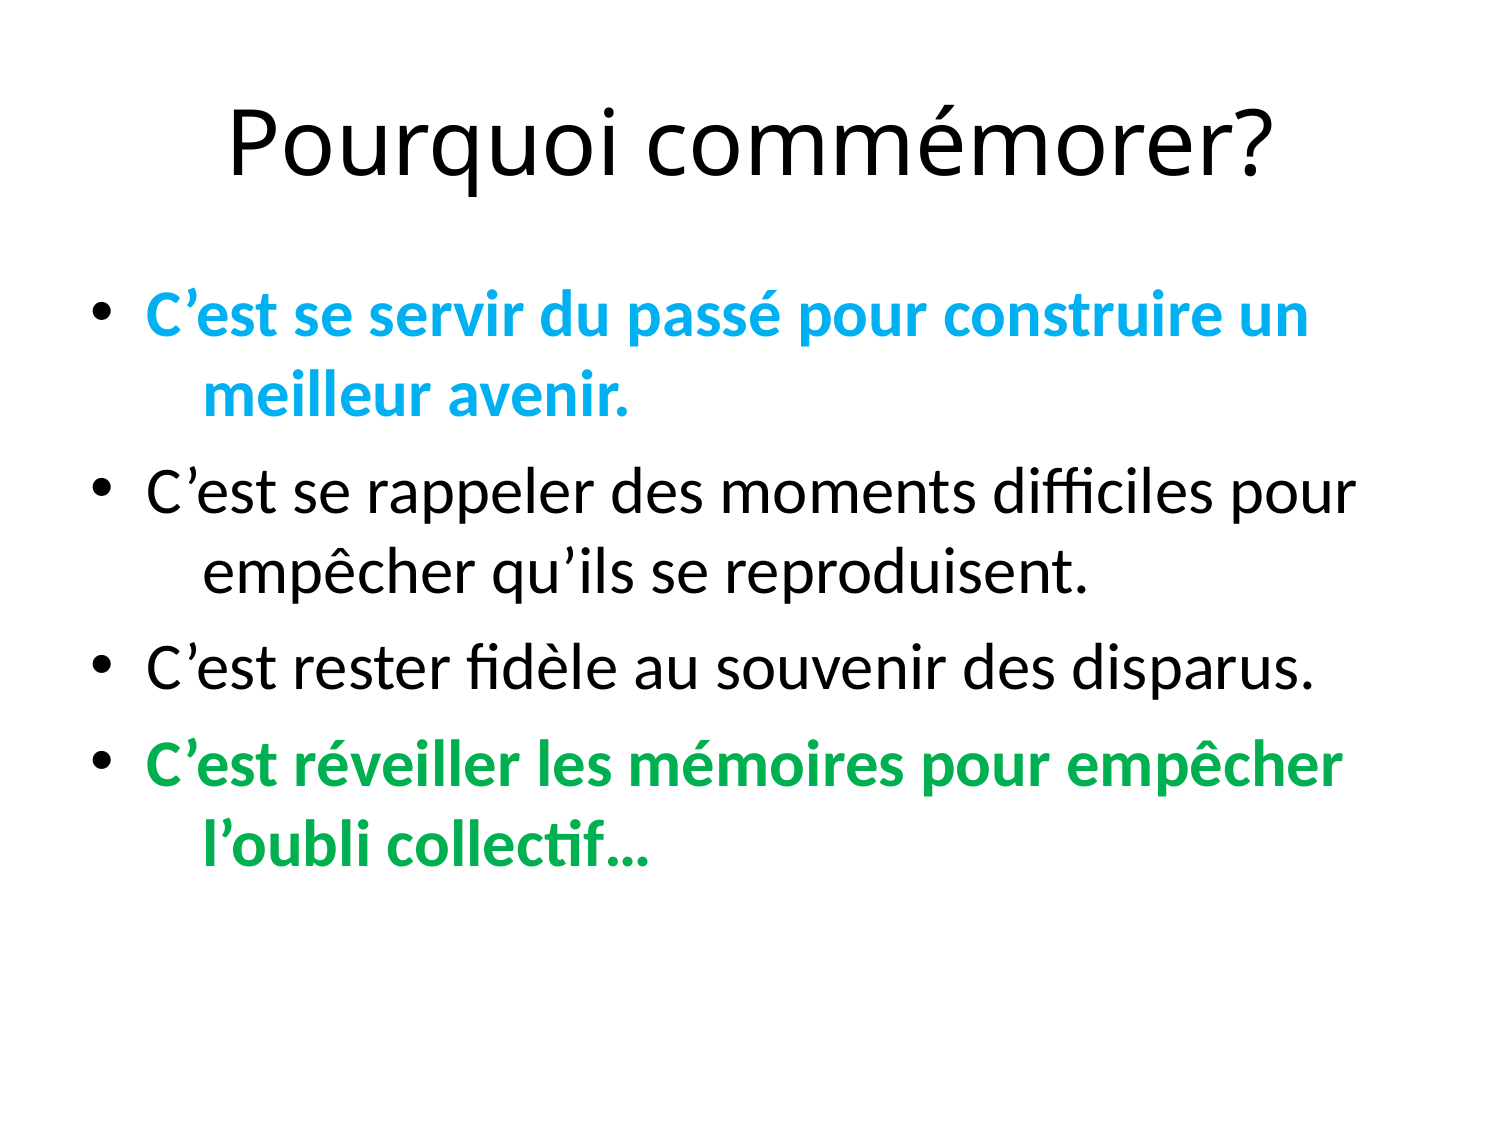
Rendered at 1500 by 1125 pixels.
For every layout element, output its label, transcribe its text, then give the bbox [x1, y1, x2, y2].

list C’est se servir du passé pour construire un meilleur avenir. C’est se rappeler des moments difficiles pour empêcher qu’ils se reproduisent. C’est rester fidèle au souvenir des disparus. C’est réveiller les mémoires pour empêcher l’oubli collectif… [75, 262, 1426, 1005]
title Pourquoi commémorer? [75, 45, 1426, 233]
